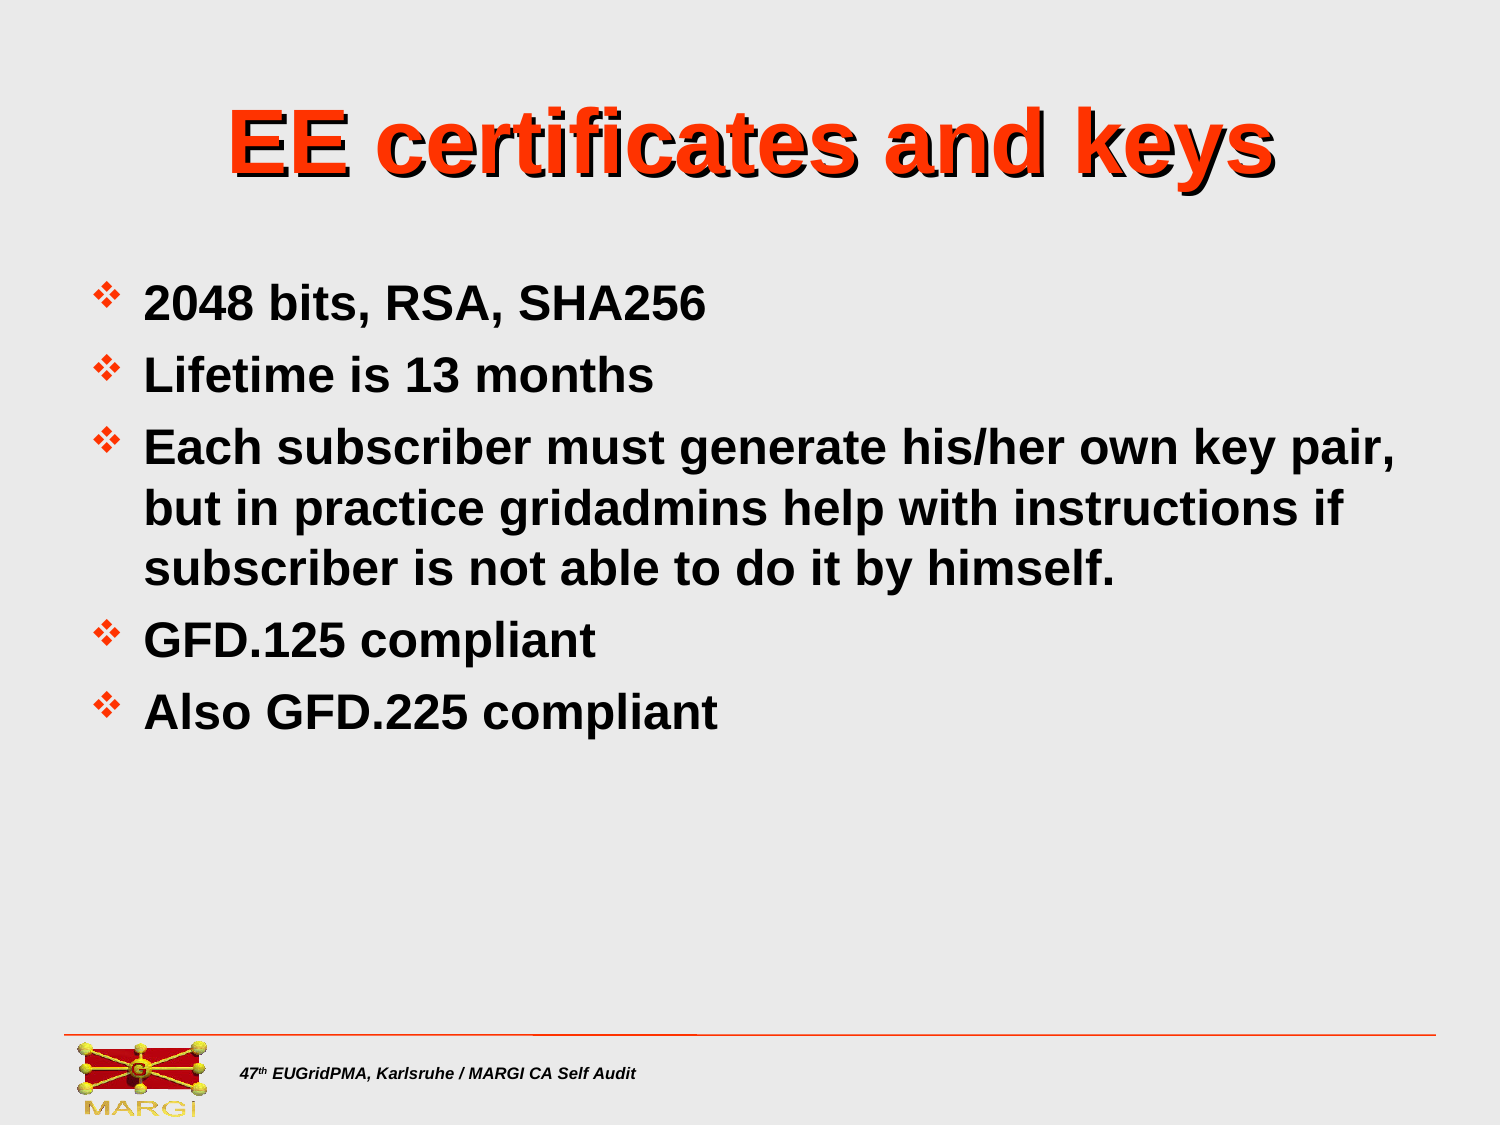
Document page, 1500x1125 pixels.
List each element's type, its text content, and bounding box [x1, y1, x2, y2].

text_box EE certificates and keys [77, 42, 1428, 231]
text_box 2048 bits, RSA, SHA256 Lifetime is 13 months Each subscriber must generate his/her own key pair, but in practice gridadmins help with instructions if subscriber is not able to do it by himself. GFD.125 compliant Also GFD.225 compliant [75, 262, 1426, 1005]
picture [67, 1033, 219, 1123]
